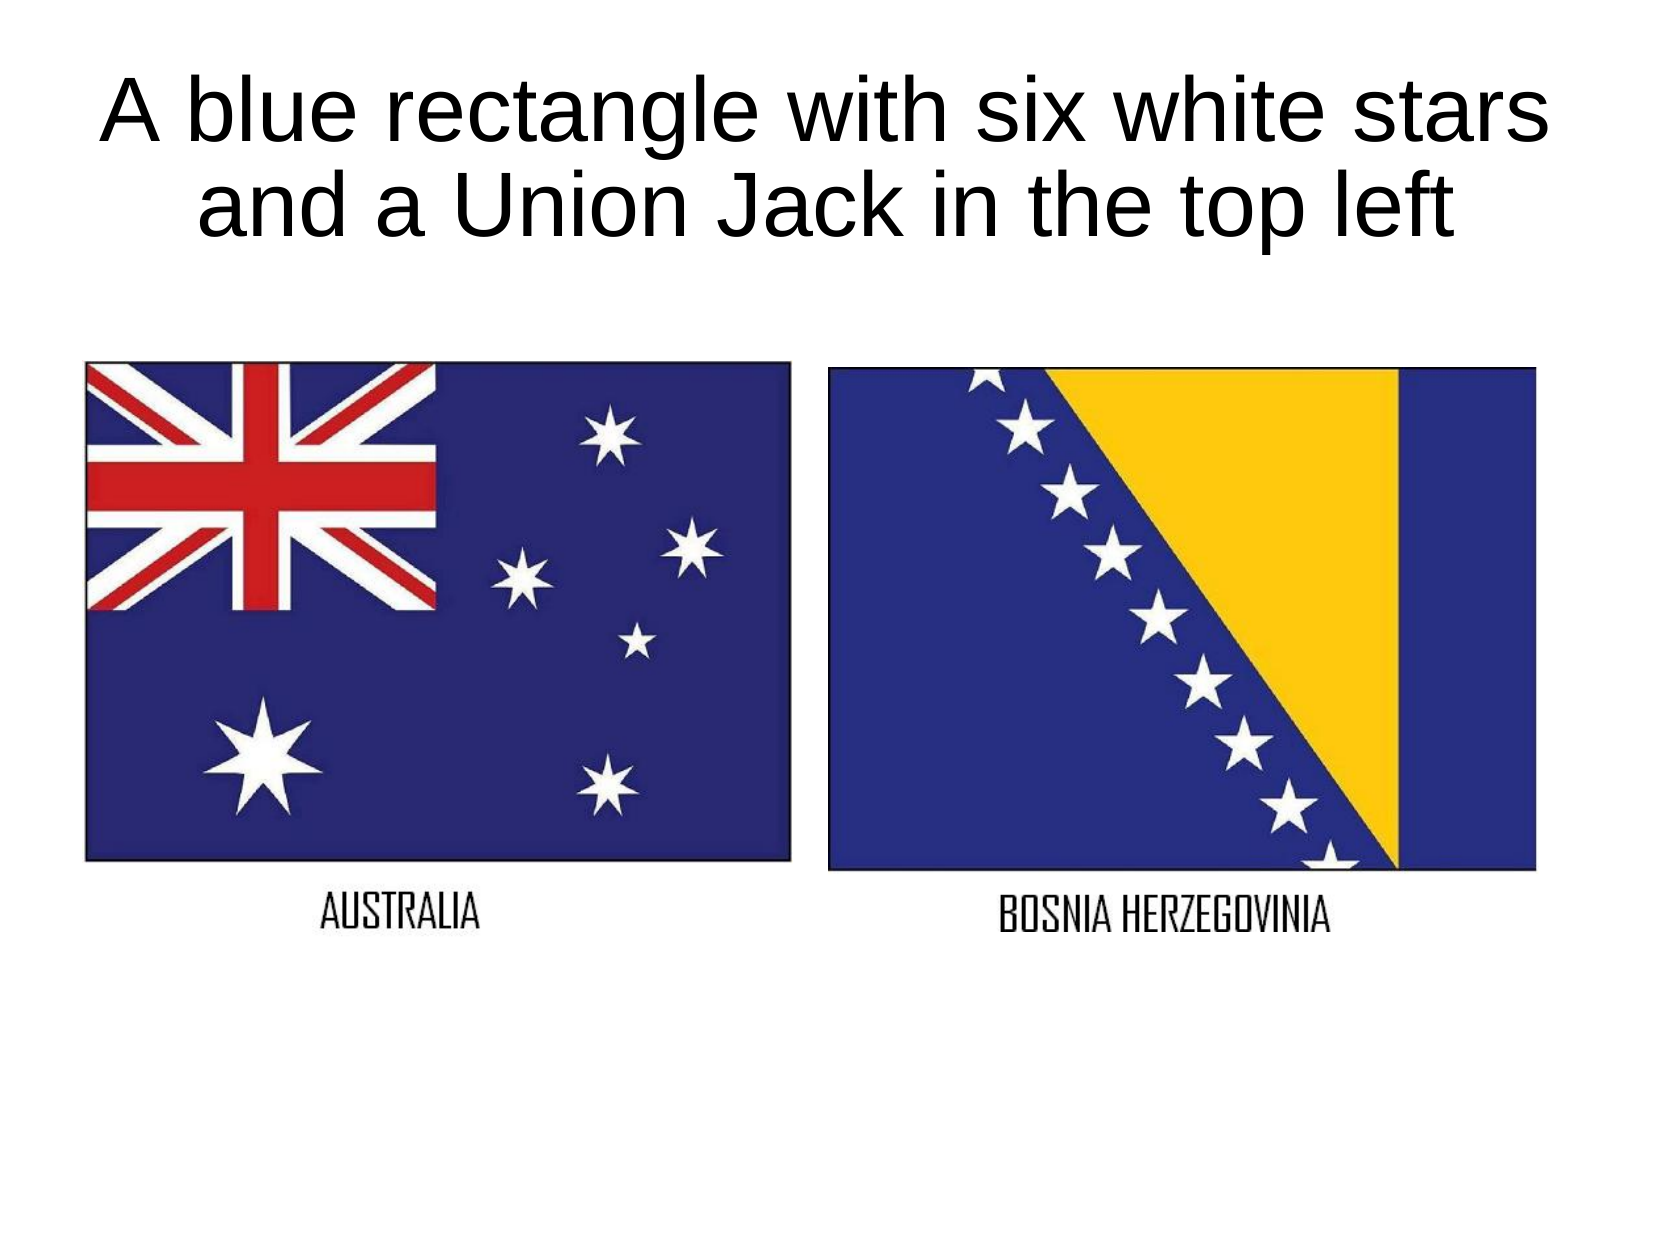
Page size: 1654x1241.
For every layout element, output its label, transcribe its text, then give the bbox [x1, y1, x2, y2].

picture [828, 367, 1539, 932]
title A blue rectangle with six white stars and a Union Jack in the top left [82, 56, 1571, 265]
picture [82, 360, 793, 939]
